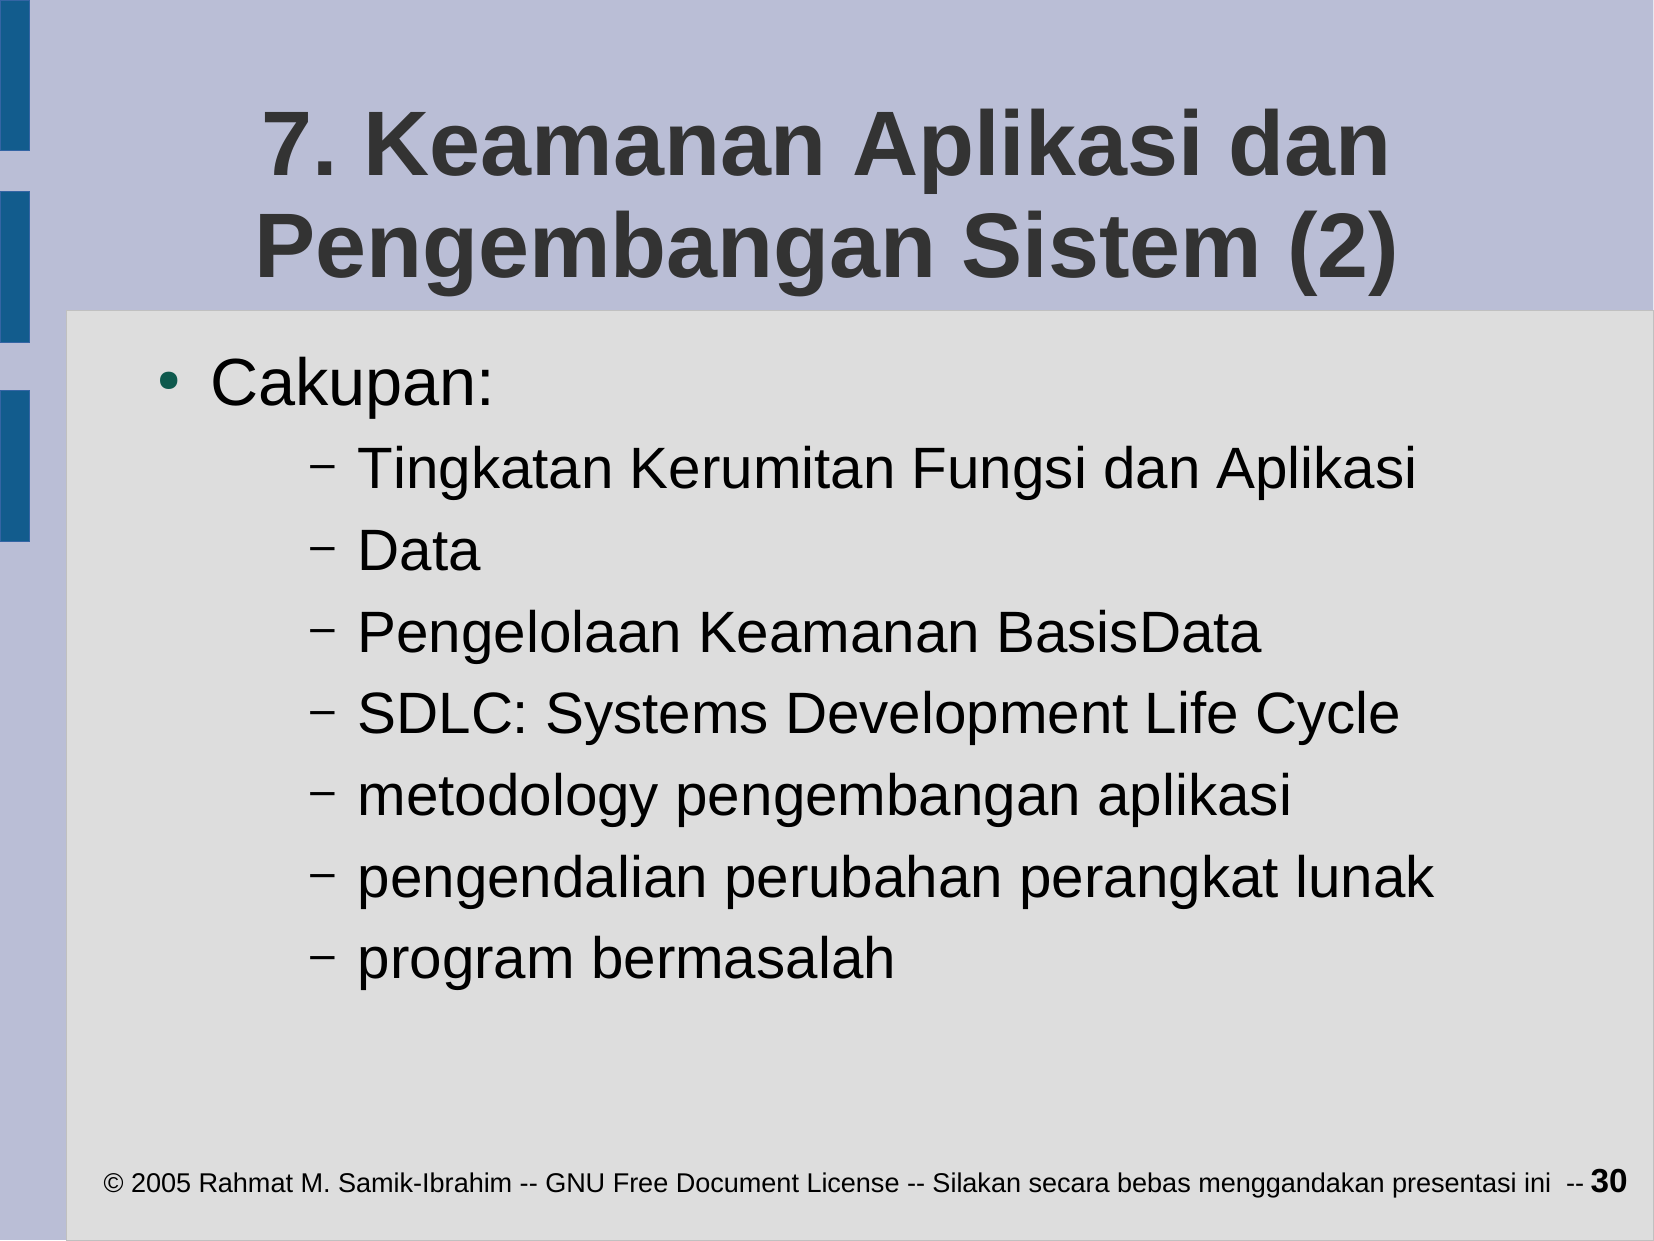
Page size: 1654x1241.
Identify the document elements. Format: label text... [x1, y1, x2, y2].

list Cakupan: Tingkatan Kerumitan Fungsi dan Aplikasi Data Pengelolaan Keamanan BasisData SDLC: Systems Development Life Cycle metodology pengembangan aplikasi pengendalian perubahan perangkat lunak program bermasalah [121, 344, 1534, 1127]
title 7. Keamanan Aplikasi dan Pengembangan Sistem (2) [121, 91, 1534, 299]
